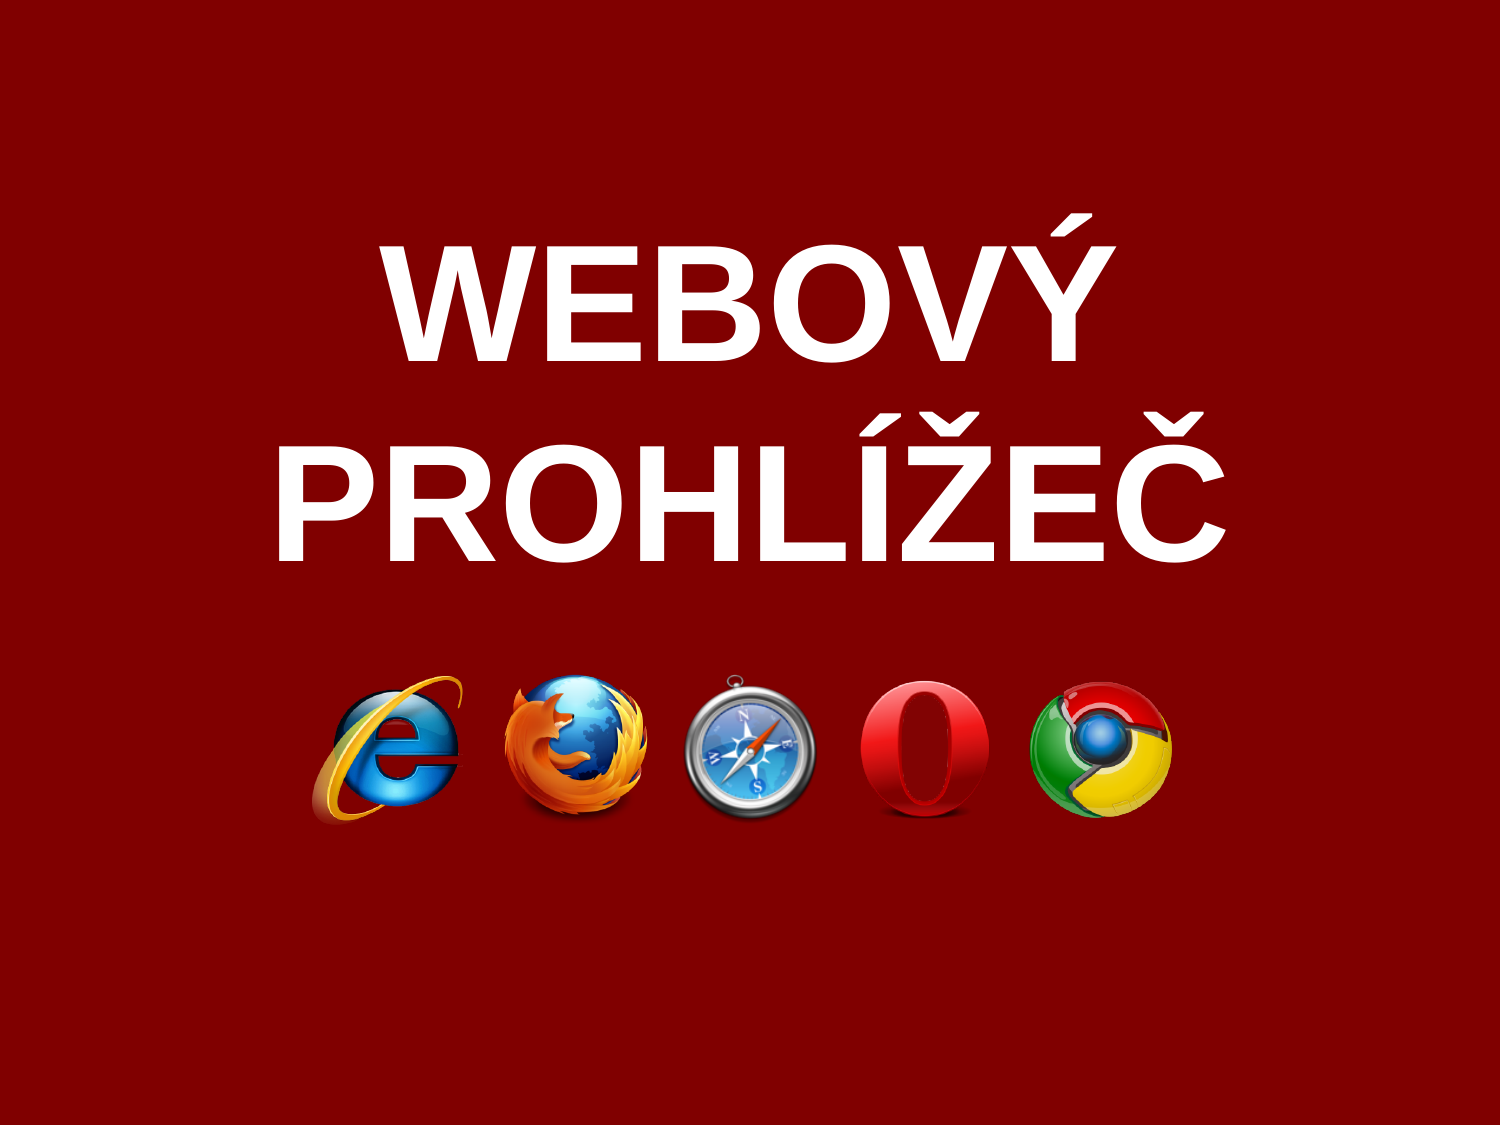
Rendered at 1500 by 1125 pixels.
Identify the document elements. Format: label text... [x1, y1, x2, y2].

picture [500, 674, 651, 826]
picture [1025, 674, 1176, 826]
picture [675, 674, 826, 826]
picture [849, 674, 1000, 826]
picture [312, 674, 463, 826]
text_box WEBOVÝ PROHLÍŽEČ [0, 187, 1500, 588]
